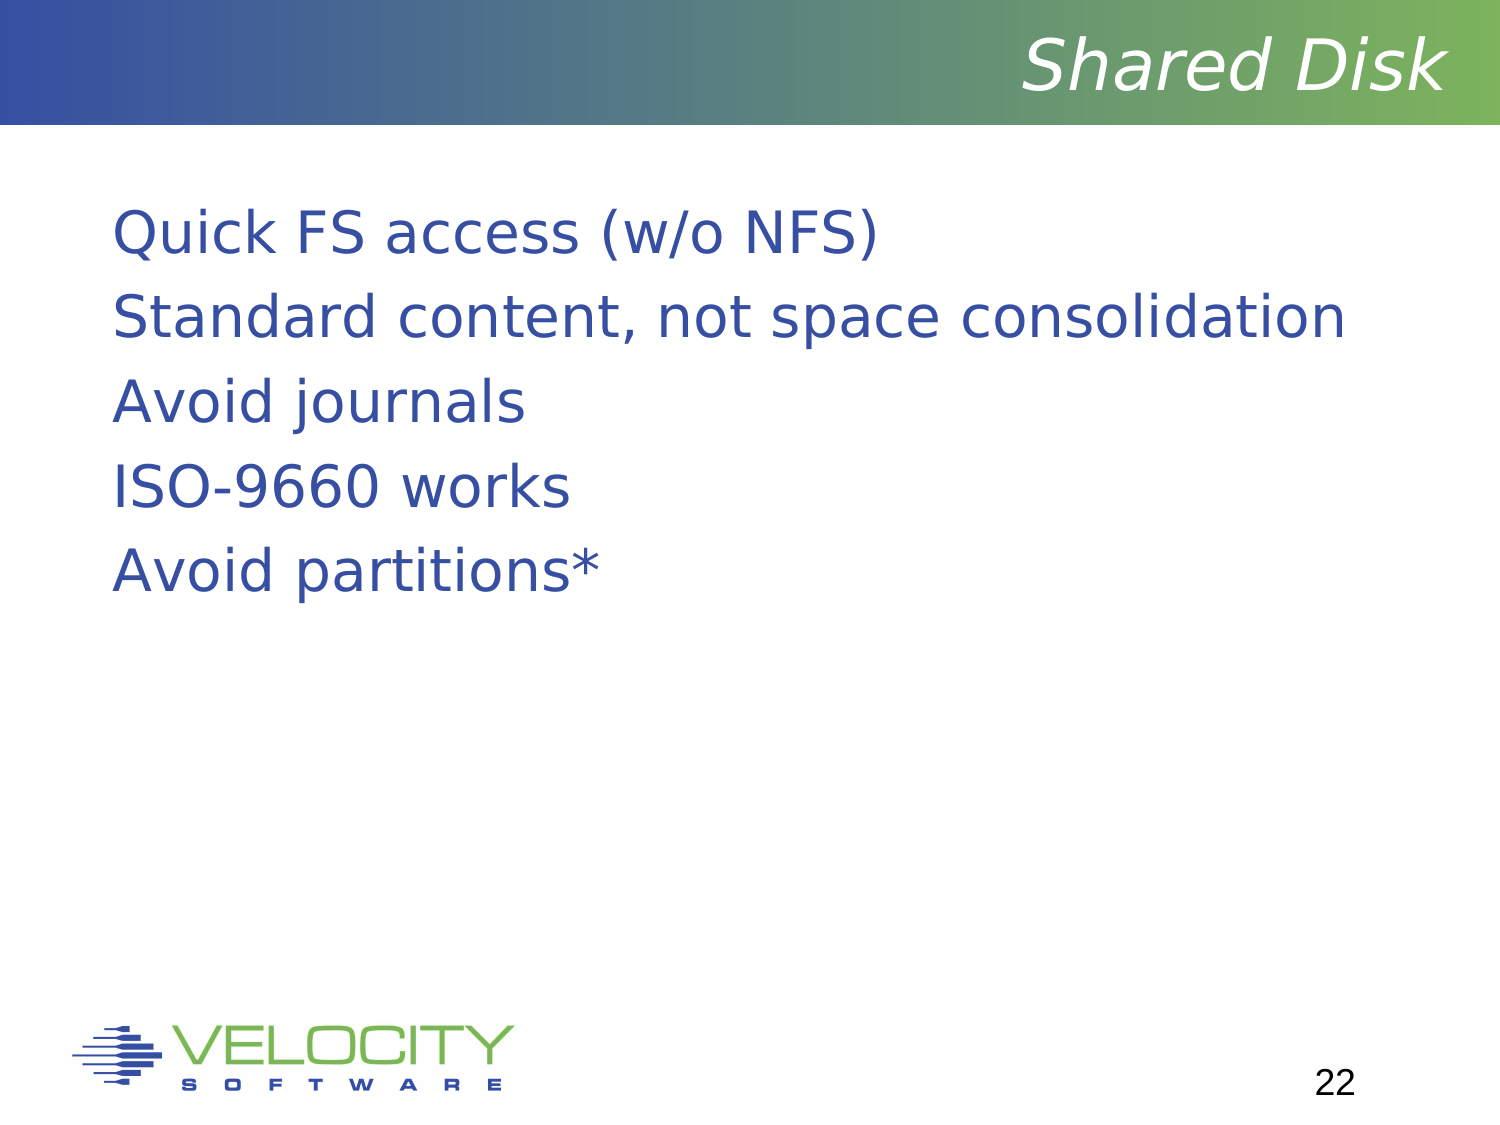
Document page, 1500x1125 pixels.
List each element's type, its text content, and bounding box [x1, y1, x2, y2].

picture [50, 1021, 538, 1094]
title Shared Disk [62, 12, 1463, 113]
list Quick FS access (w/o NFS) Standard content, not space consolidation Avoid journals ISO-9660 works Avoid partitions* [70, 187, 1438, 856]
